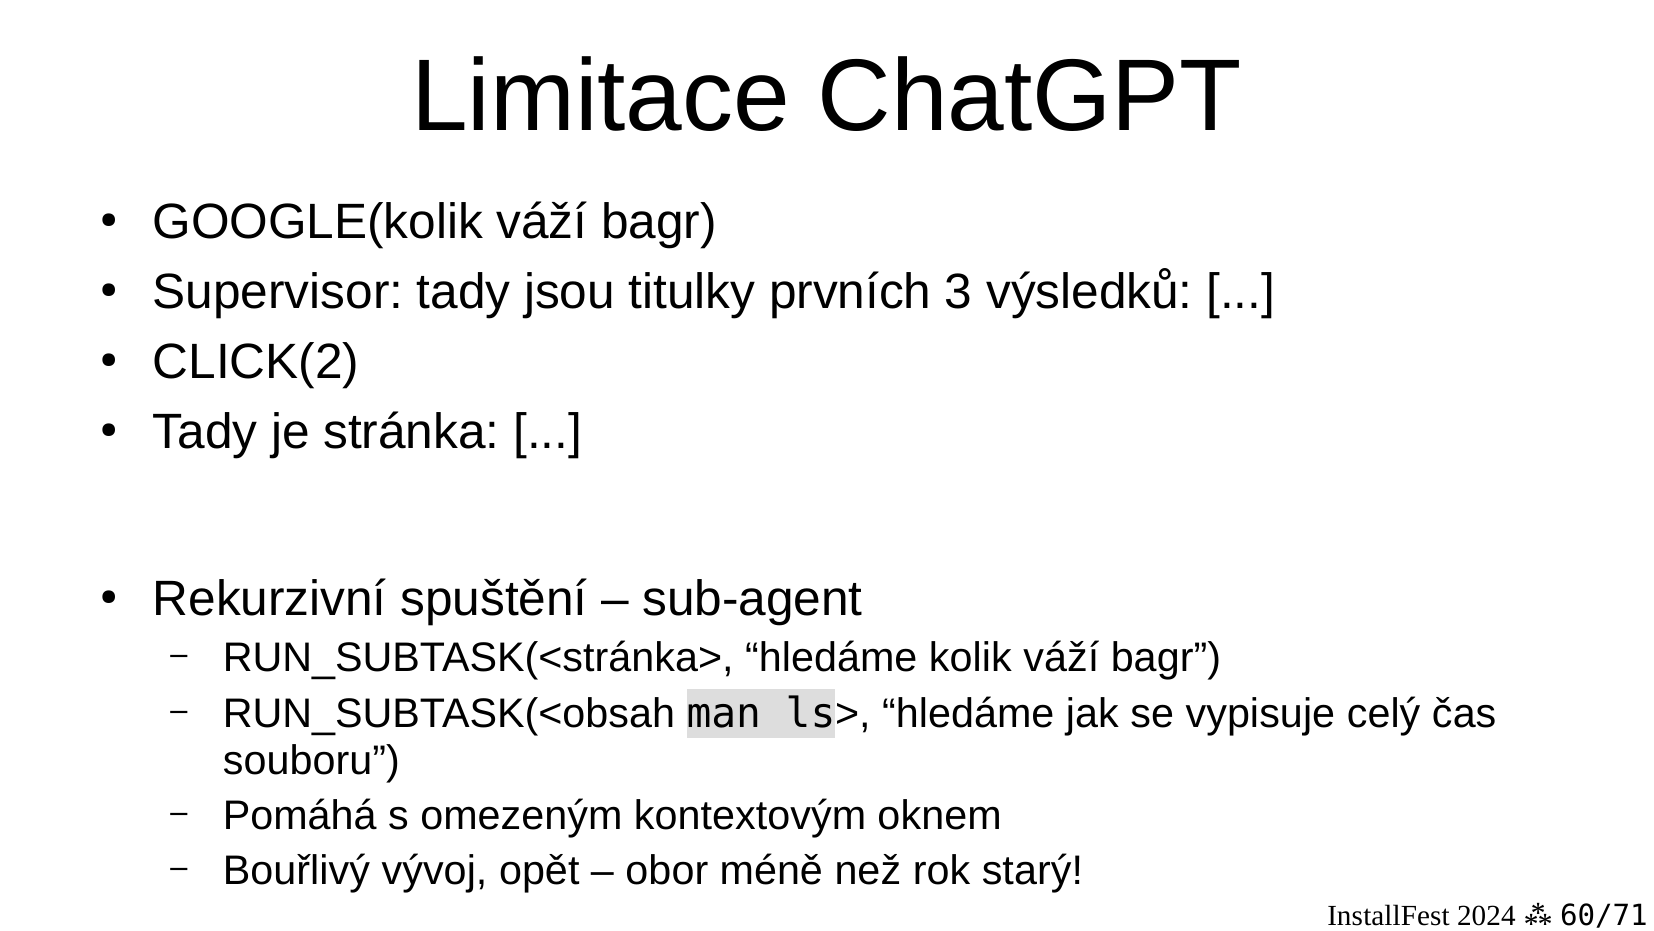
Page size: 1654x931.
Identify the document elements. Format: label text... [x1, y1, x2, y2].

list GOOGLE(kolik váží bagr) Supervisor: tady jsou titulky prvních 3 výsledků: [...] CLICK(2) Tady je stránka: [...] Rekurzivní spuštění – sub-agent RUN_SUBTASK(<stránka>, “hledáme kolik váží bagr”) RUN_SUBTASK(<obsah man ls>, “hledáme jak se vypisuje celý čas souboru”) Pomáhá s omezeným kontextovým oknem Bouřlivý vývoj, opět – obor méně než rok starý! [82, 193, 1571, 901]
title Limitace ChatGPT [82, 38, 1571, 153]
